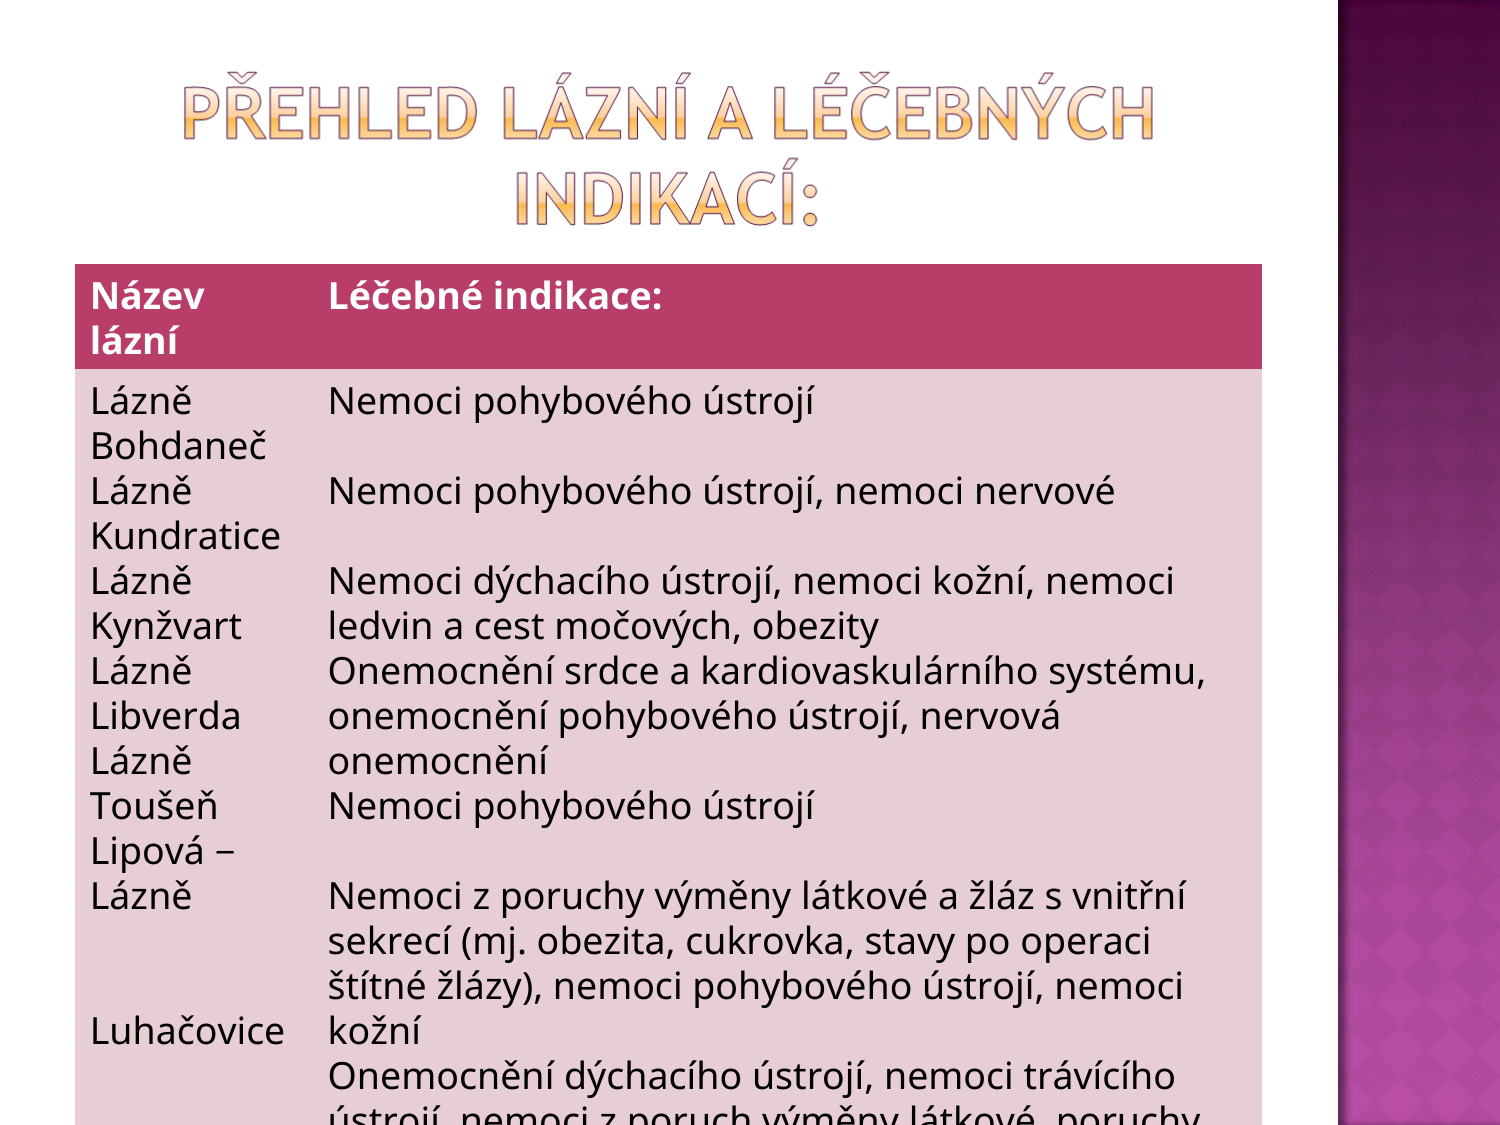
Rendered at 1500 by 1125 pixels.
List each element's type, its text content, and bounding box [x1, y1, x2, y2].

table_header Léčebné indikace: [313, 264, 1262, 369]
table_cell Lázně Bohdaneč Lázně Kundratice Lázně Kynžvart Lázně Libverda Lázně Toušeň Lipová − Lázně Luhačovice [75, 369, 313, 1125]
picture [1337, 0, 1500, 1125]
table_header Název lázní [75, 264, 313, 369]
text_box [73, 47, 1265, 241]
table_cell Nemoci pohybového ústrojí Nemoci pohybového ústrojí, nemoci nervové Nemoci dýchacího ústrojí, nemoci kožní, nemoci ledvin a cest močových, obezity Onemocnění srdce a kardiovaskulárního systému, onemocnění pohybového ústrojí, nervová onemocnění Nemoci pohybového ústrojí Nemoci z poruchy výměny látkové a žláz s vnitřní sekrecí (mj. obezita, cukrovka, stavy po operaci štítné žlázy), nemoci pohybového ústrojí, nemoci kožní Onemocnění dýchacího ústrojí, nemoci trávícího ústrojí, nemoci z poruch výměny látkové, poruchy pohybového aparátu, nemoci oběhového ústrojí, nemoci onkologické [313, 369, 1262, 1125]
